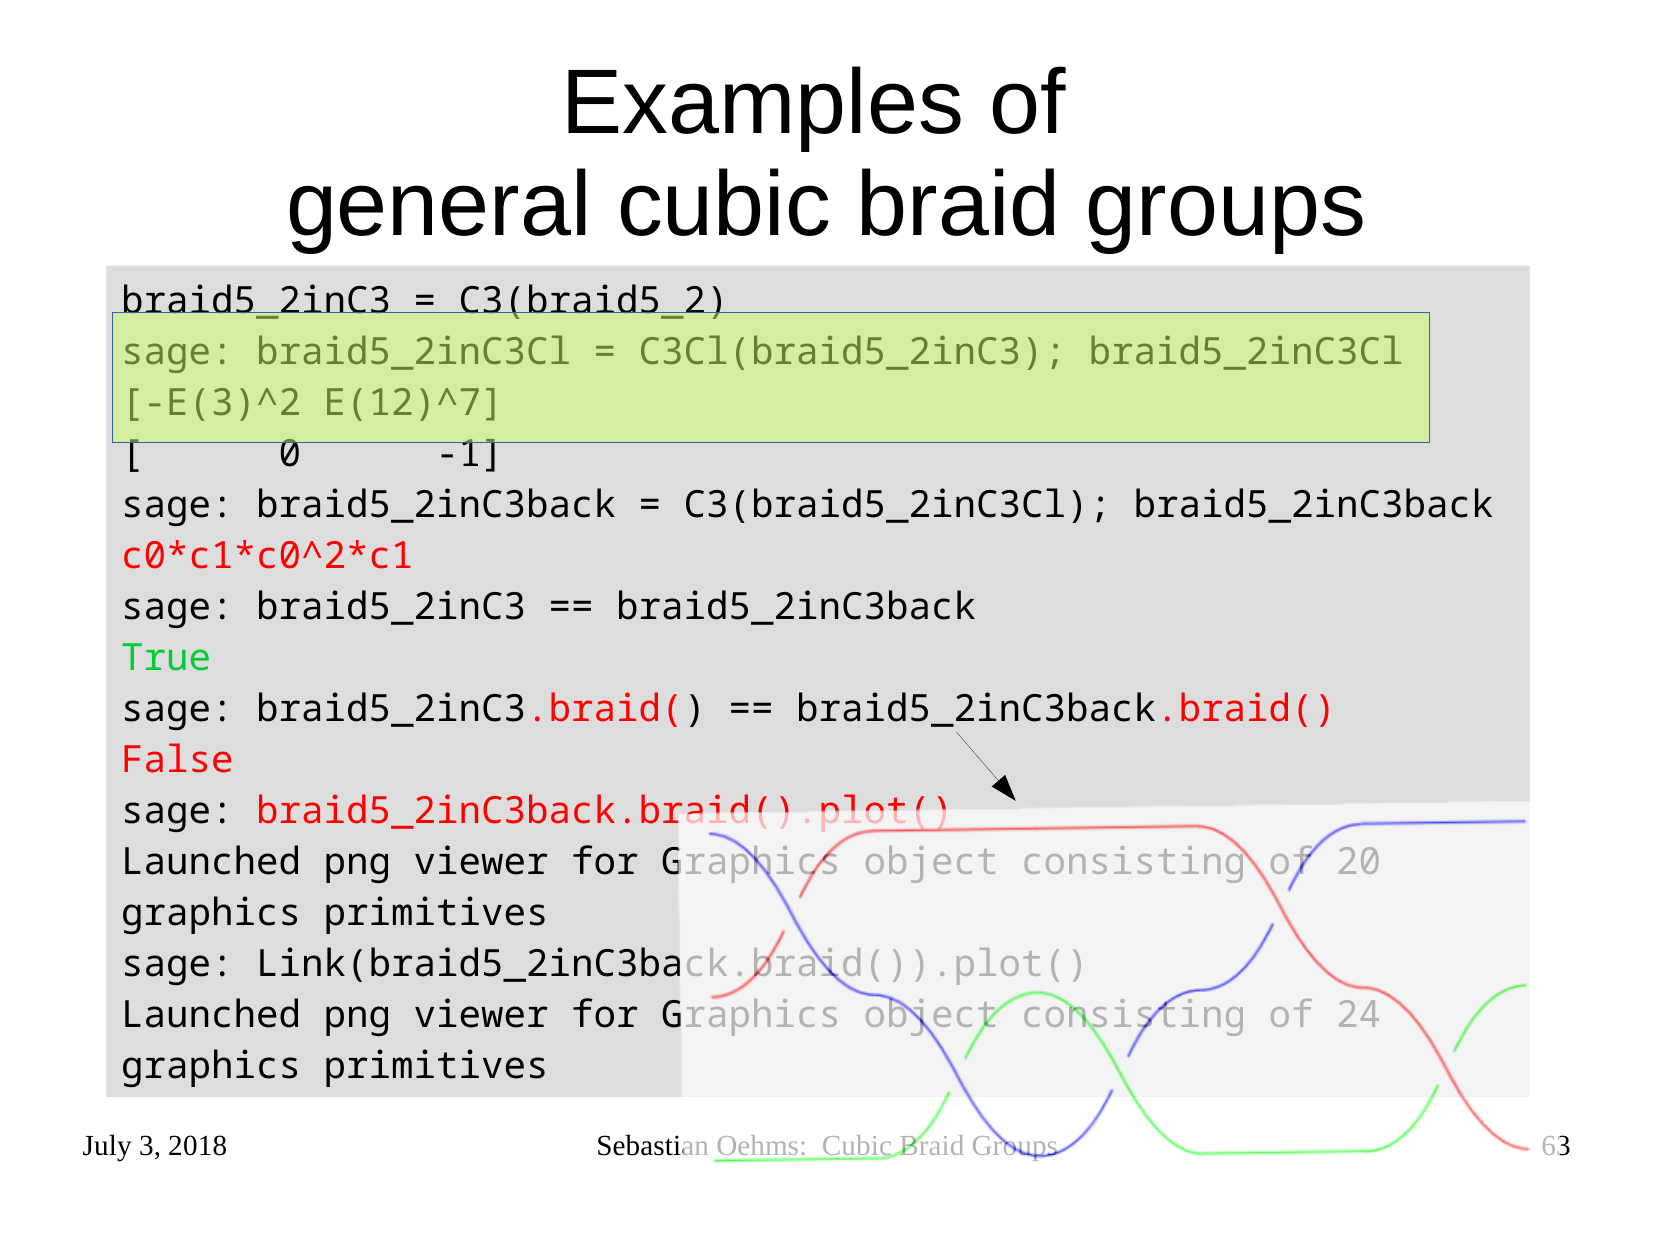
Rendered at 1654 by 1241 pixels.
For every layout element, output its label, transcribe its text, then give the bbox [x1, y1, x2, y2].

text_box braid5_2inC3 = C3(braid5_2) sage: braid5_2inC3Cl = C3Cl(braid5_2inC3); braid5_2inC3Cl [-E(3)^2 E(12)^7] [ 0 -1] sage: braid5_2inC3back = C3(braid5_2inC3Cl); braid5_2inC3back c0*c1*c0^2*c1 sage: braid5_2inC3 == braid5_2inC3back True sage: braid5_2inC3.braid() == braid5_2inC3back.braid() False sage: braid5_2inC3back.braid().plot() Launched png viewer for Graphics object consisting of 20 graphics primitives sage: Link(braid5_2inC3back.braid()).plot() Launched png viewer for Graphics object consisting of 24 graphics primitives [106, 265, 1530, 1051]
picture [677, 800, 1560, 1182]
title Examples of general cubic braid groups [82, 49, 1571, 257]
text_box [112, 312, 1430, 443]
